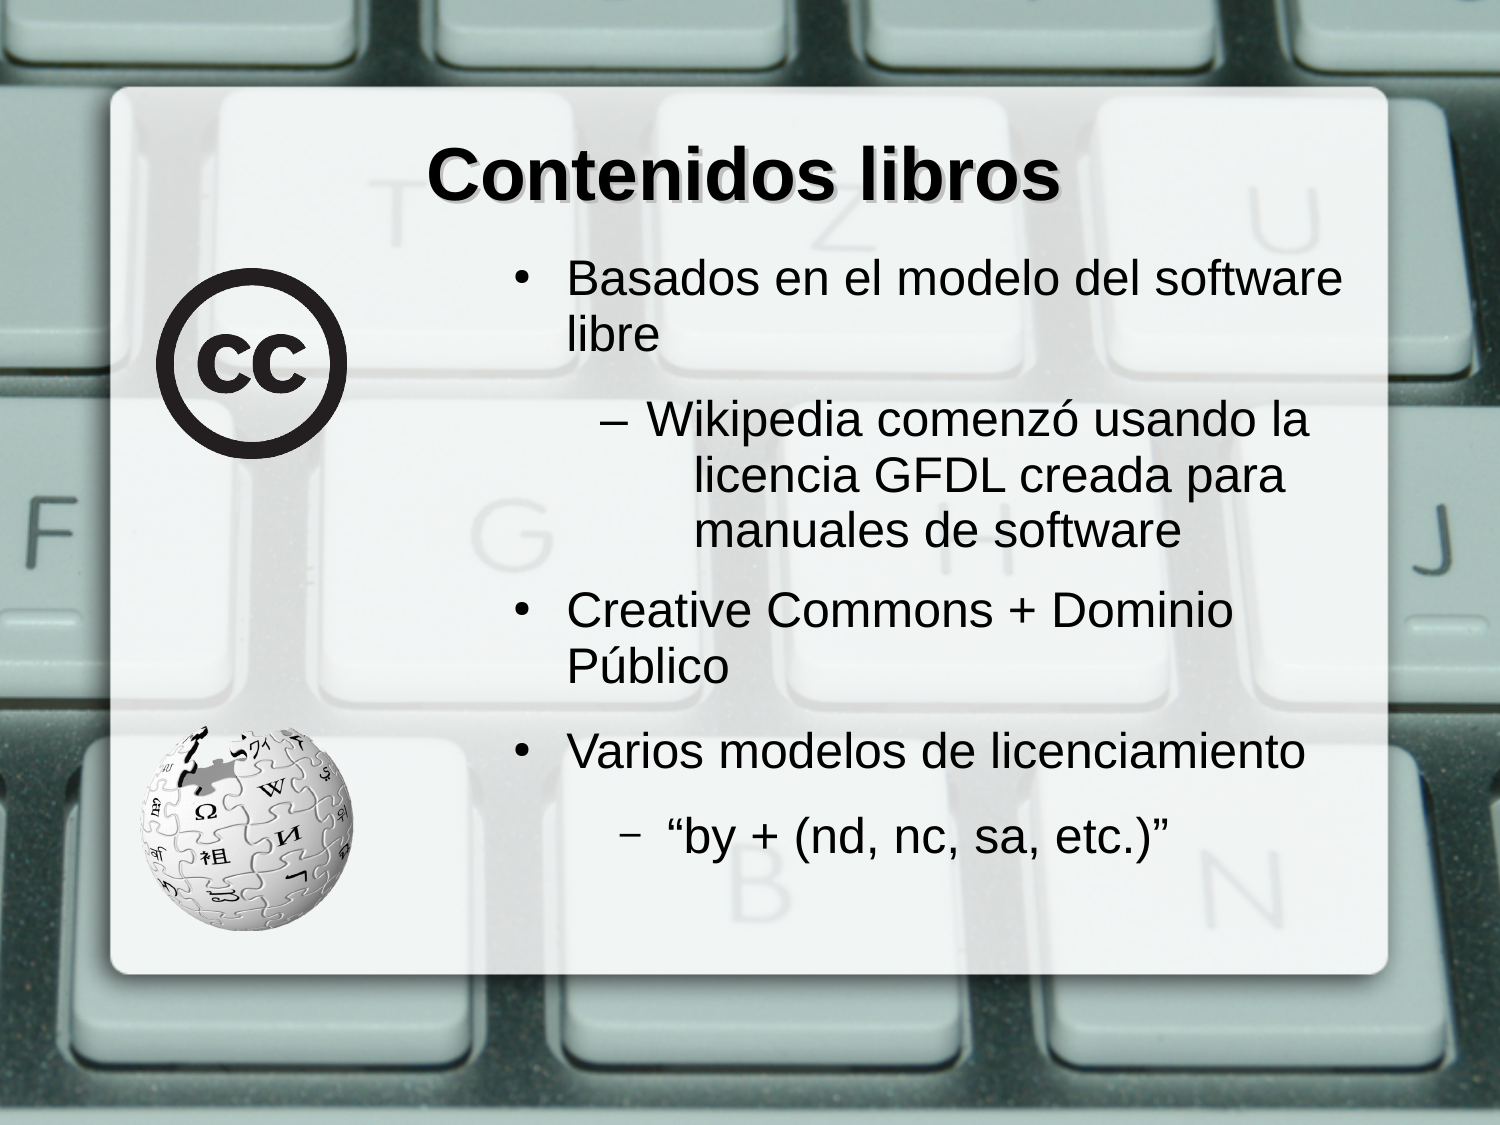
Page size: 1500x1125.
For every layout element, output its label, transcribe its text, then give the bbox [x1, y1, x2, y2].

title Contenidos libros [123, 106, 1367, 242]
picture [0, 0, 1500, 1125]
list Basados en el modelo del software libre Wikipedia comenzó usando la licencia GFDL creada para manuales de software Creative Commons + Dominio Público Varios modelos de licenciamiento “by + (nd, nc, sa, etc.)” [495, 250, 1377, 998]
